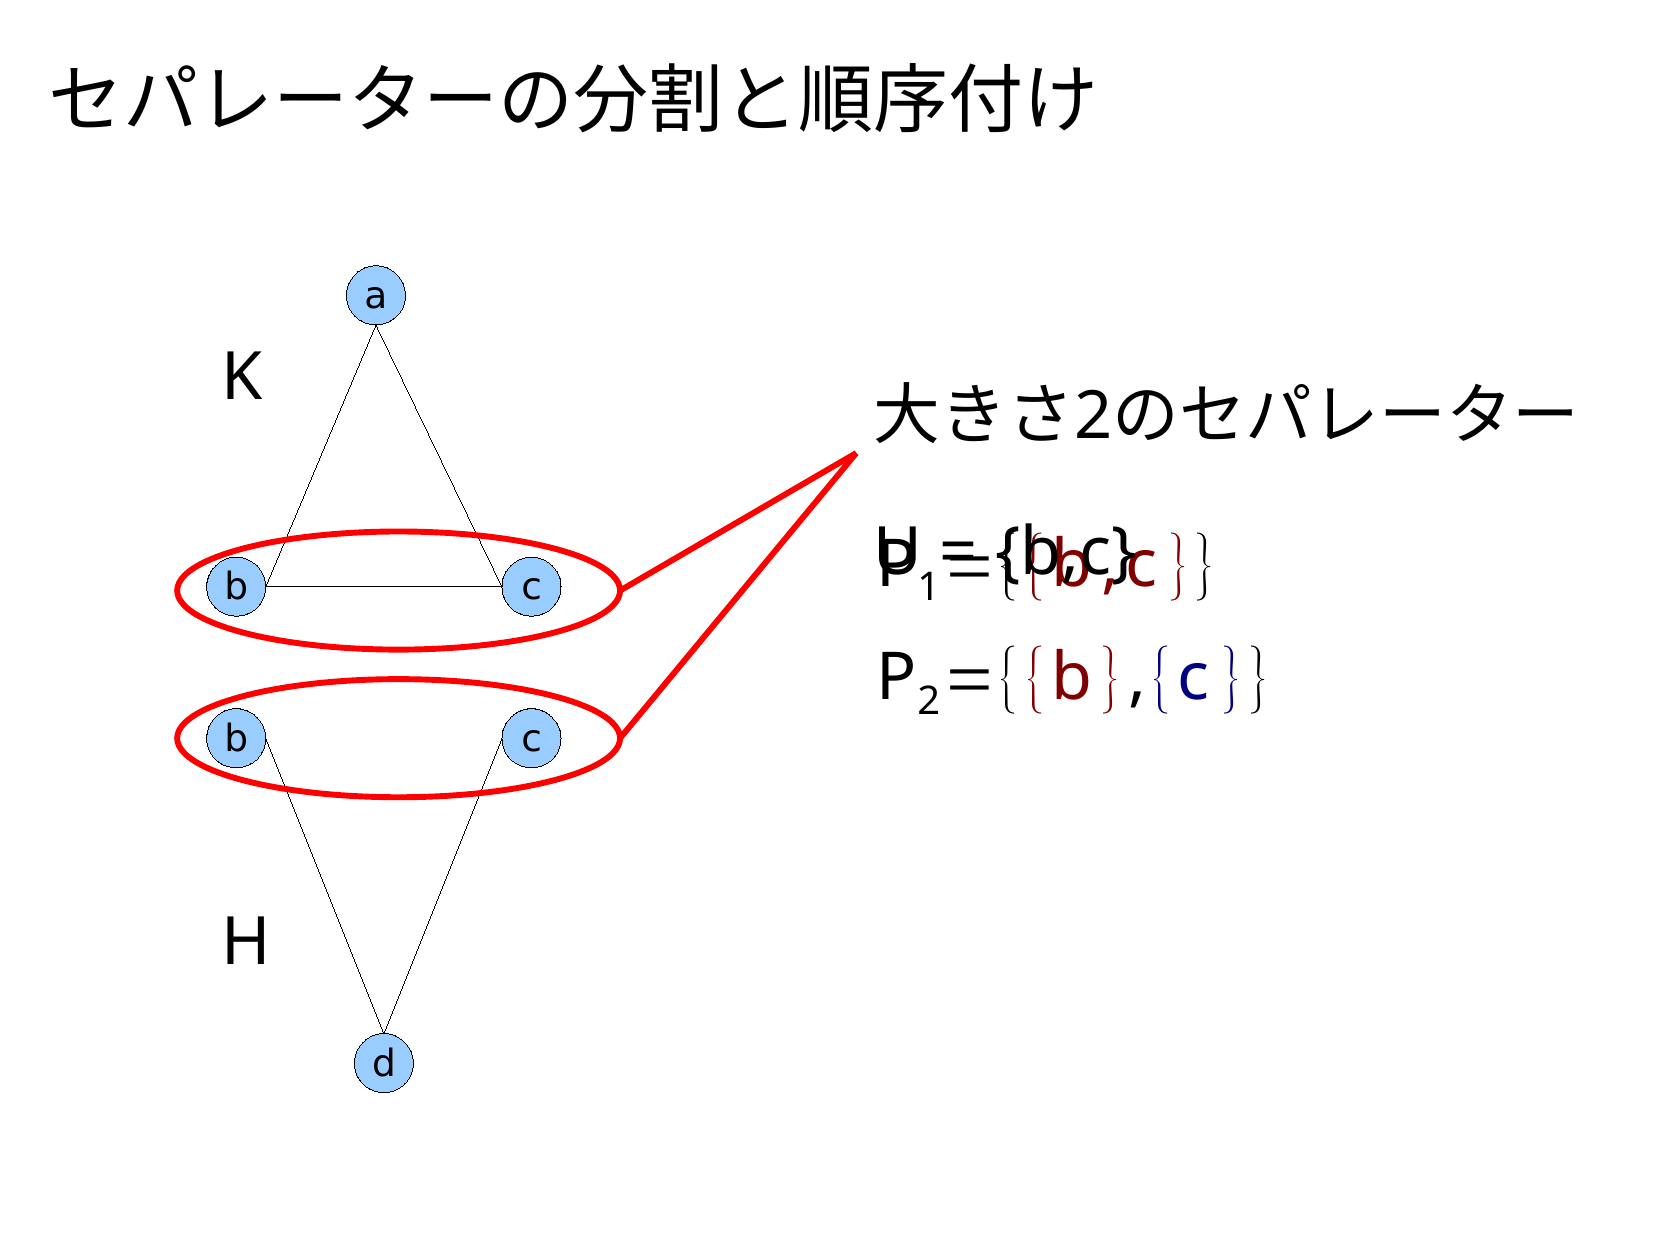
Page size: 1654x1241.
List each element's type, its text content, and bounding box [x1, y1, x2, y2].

chart [885, 527, 910, 569]
chart [870, 527, 1280, 723]
text_box K [206, 320, 279, 408]
text_box H [206, 885, 286, 973]
text_box c [501, 708, 562, 768]
text_box a [346, 265, 406, 325]
text_box b [206, 708, 266, 768]
text_box b [206, 557, 266, 617]
text_box 大きさ2のセパレーター U = {b,c} [856, 301, 1524, 502]
chart [1032, 543, 1051, 570]
text_box セパレーターの分割と順序付け [33, 31, 1046, 128]
text_box c [501, 557, 562, 617]
text_box d [354, 1033, 414, 1093]
